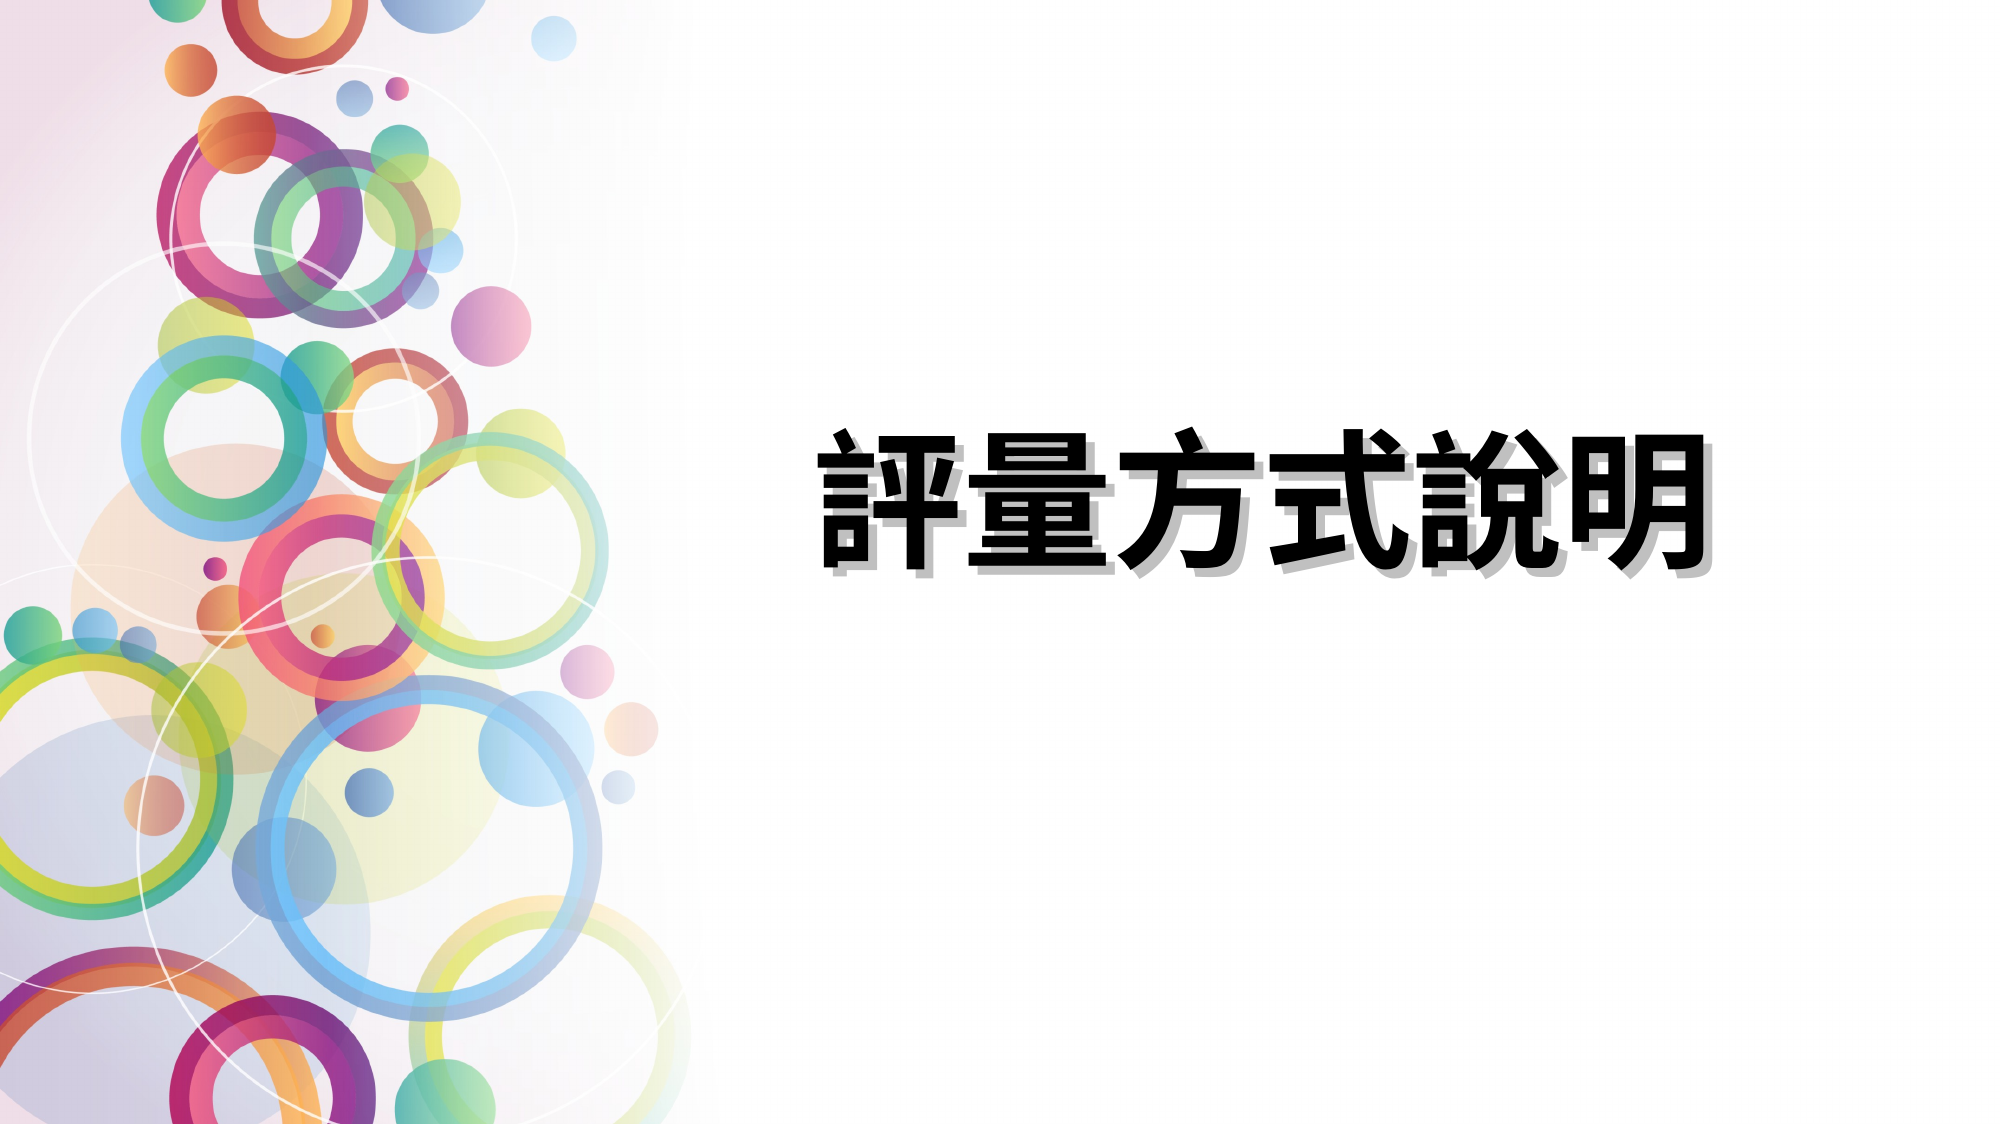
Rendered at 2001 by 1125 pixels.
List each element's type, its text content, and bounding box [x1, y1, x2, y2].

title 評量方式說明 [756, 376, 1768, 618]
